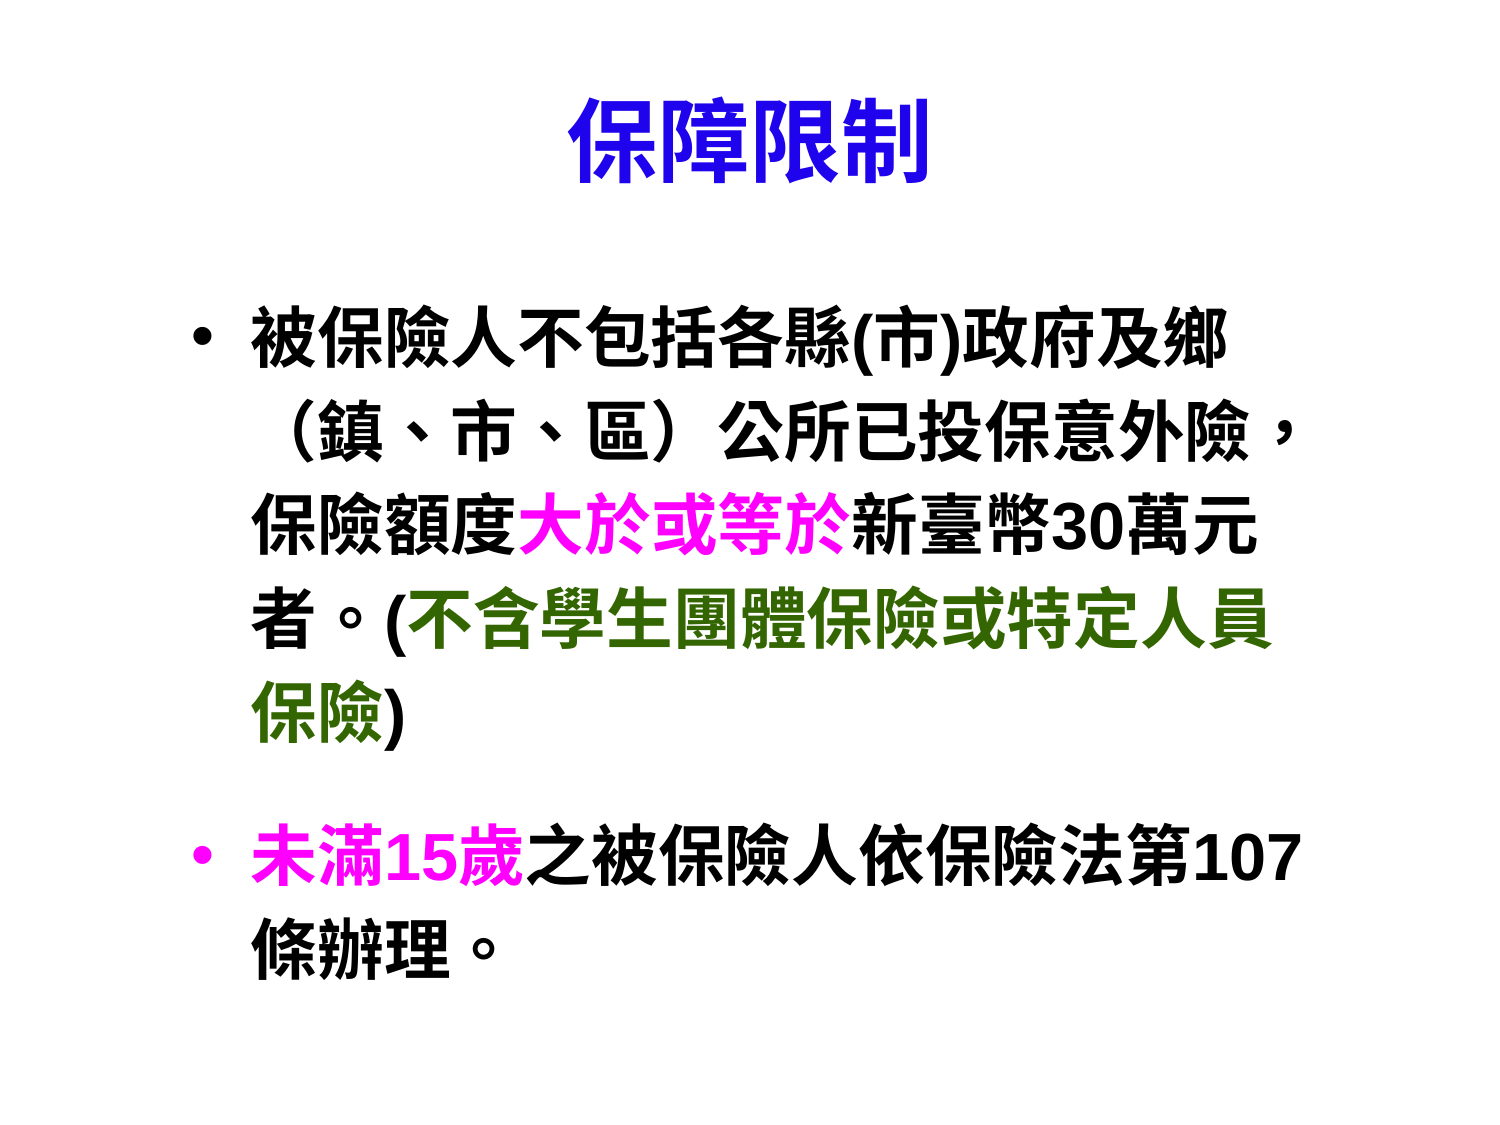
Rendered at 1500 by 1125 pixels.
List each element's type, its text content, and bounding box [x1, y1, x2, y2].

title 保障限制 [75, 45, 1426, 233]
text_box 被保險人不包括各縣(市)政府及鄉（鎮、市、區）公所已投保意外險，保險額度大於或等於新臺幣30萬元者。(不含學生團體保險或特定人員保險) 未滿15歲之被保險人依保險法第107條辦理。 [183, 267, 1318, 1003]
